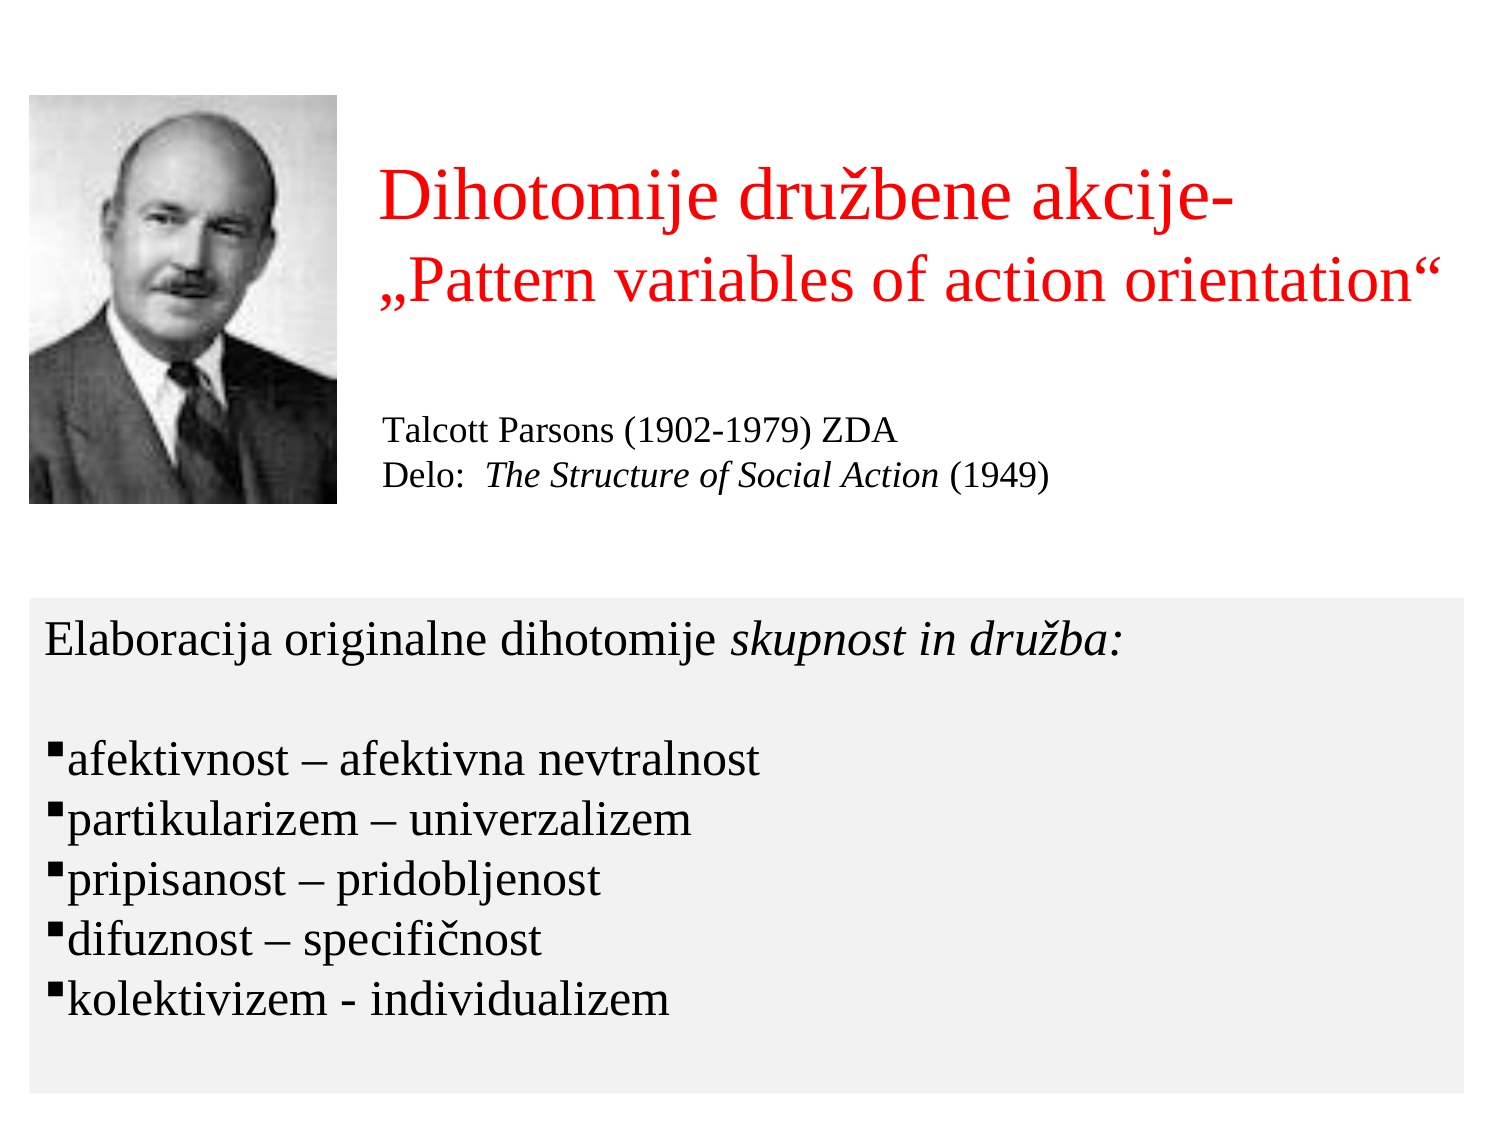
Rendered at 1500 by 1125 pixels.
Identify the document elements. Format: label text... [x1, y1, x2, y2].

picture [29, 95, 337, 504]
text_box Elaboracija originalne dihotomije skupnost in družba: afektivnost – afektivna nevtralnost partikularizem – univerzalizem pripisanost – pridobljenost difuznost – specifičnost kolektivizem - individualizem [29, 597, 1464, 1094]
text_box Talcott Parsons (1902-1979) ZDA Delo: The Structure of Social Action (1949) [367, 397, 1065, 503]
text_box Dihotomije družbene akcije- „Pattern variables of action orientation“ [363, 137, 1460, 323]
